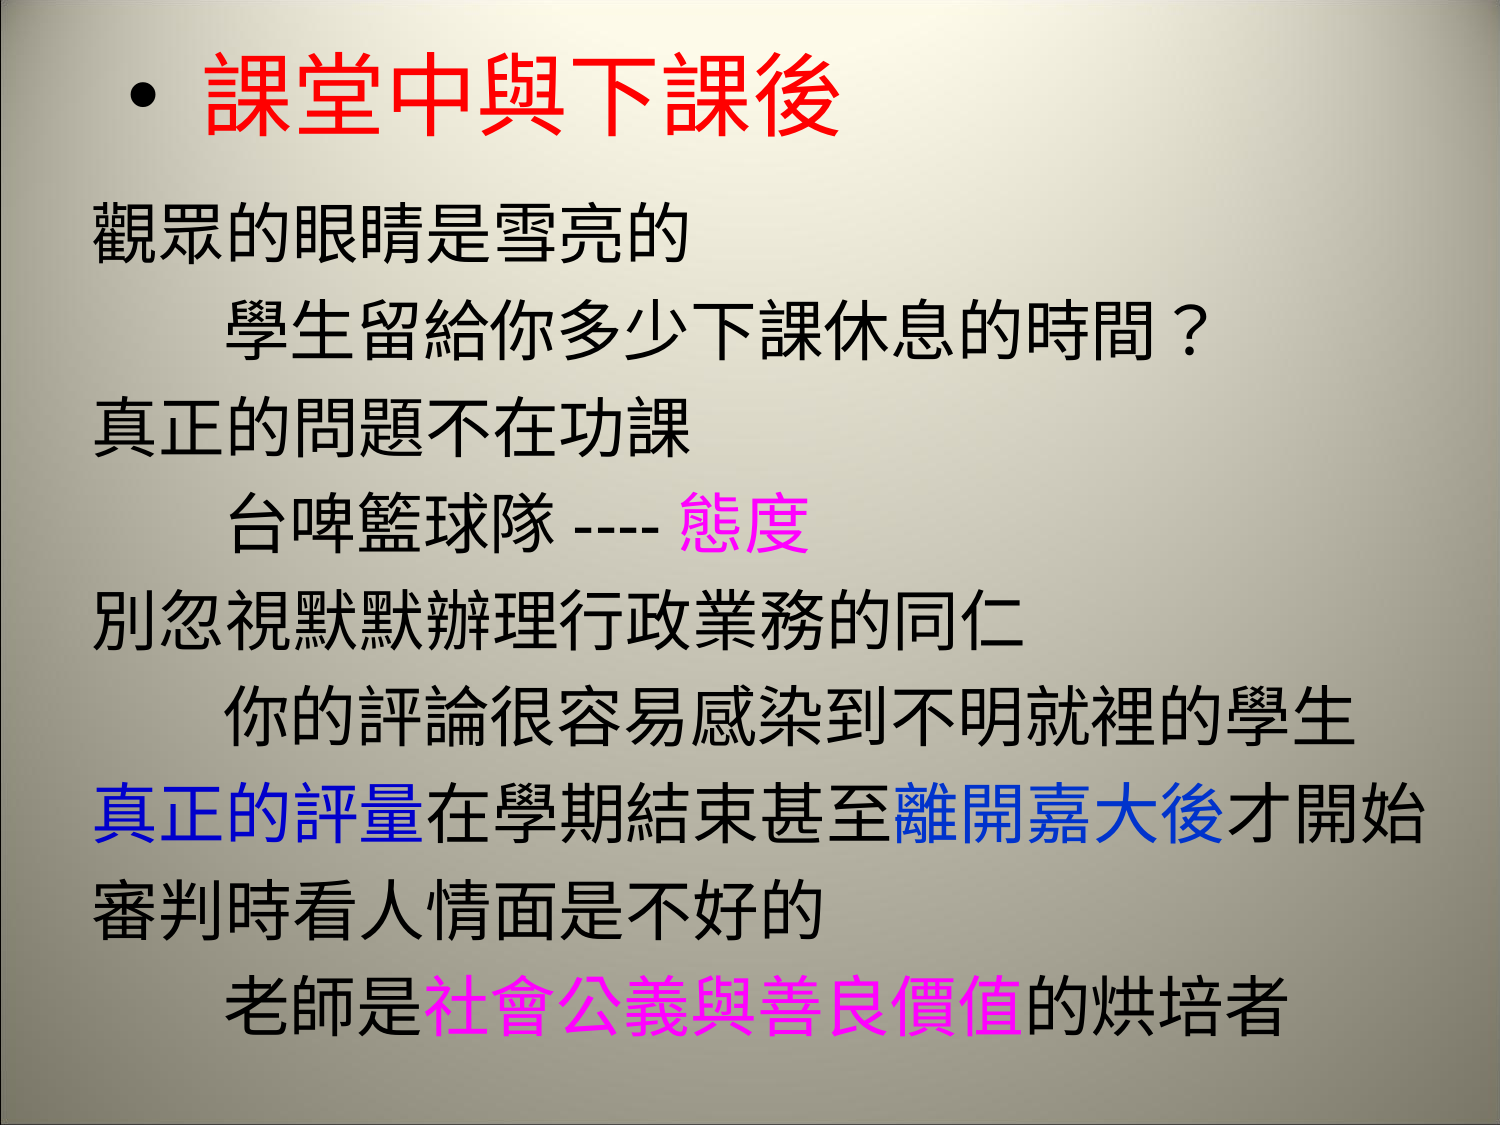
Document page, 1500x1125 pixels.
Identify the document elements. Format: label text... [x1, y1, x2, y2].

text_box 課堂中與下課後 [112, 31, 1329, 156]
text_box 觀眾的眼睛是雪亮的 學生留給你多少下課休息的時間？ 真正的問題不在功課 台啤籃球隊----態度 別忽視默默辦理行政業務的同仁 你的評論很容易感染到不明就裡的學生 真正的評量在學期結束甚至離開嘉大後才開始 審判時看人情面是不好的 老師是社會公義與善良價值的烘培者 [76, 184, 1471, 1094]
